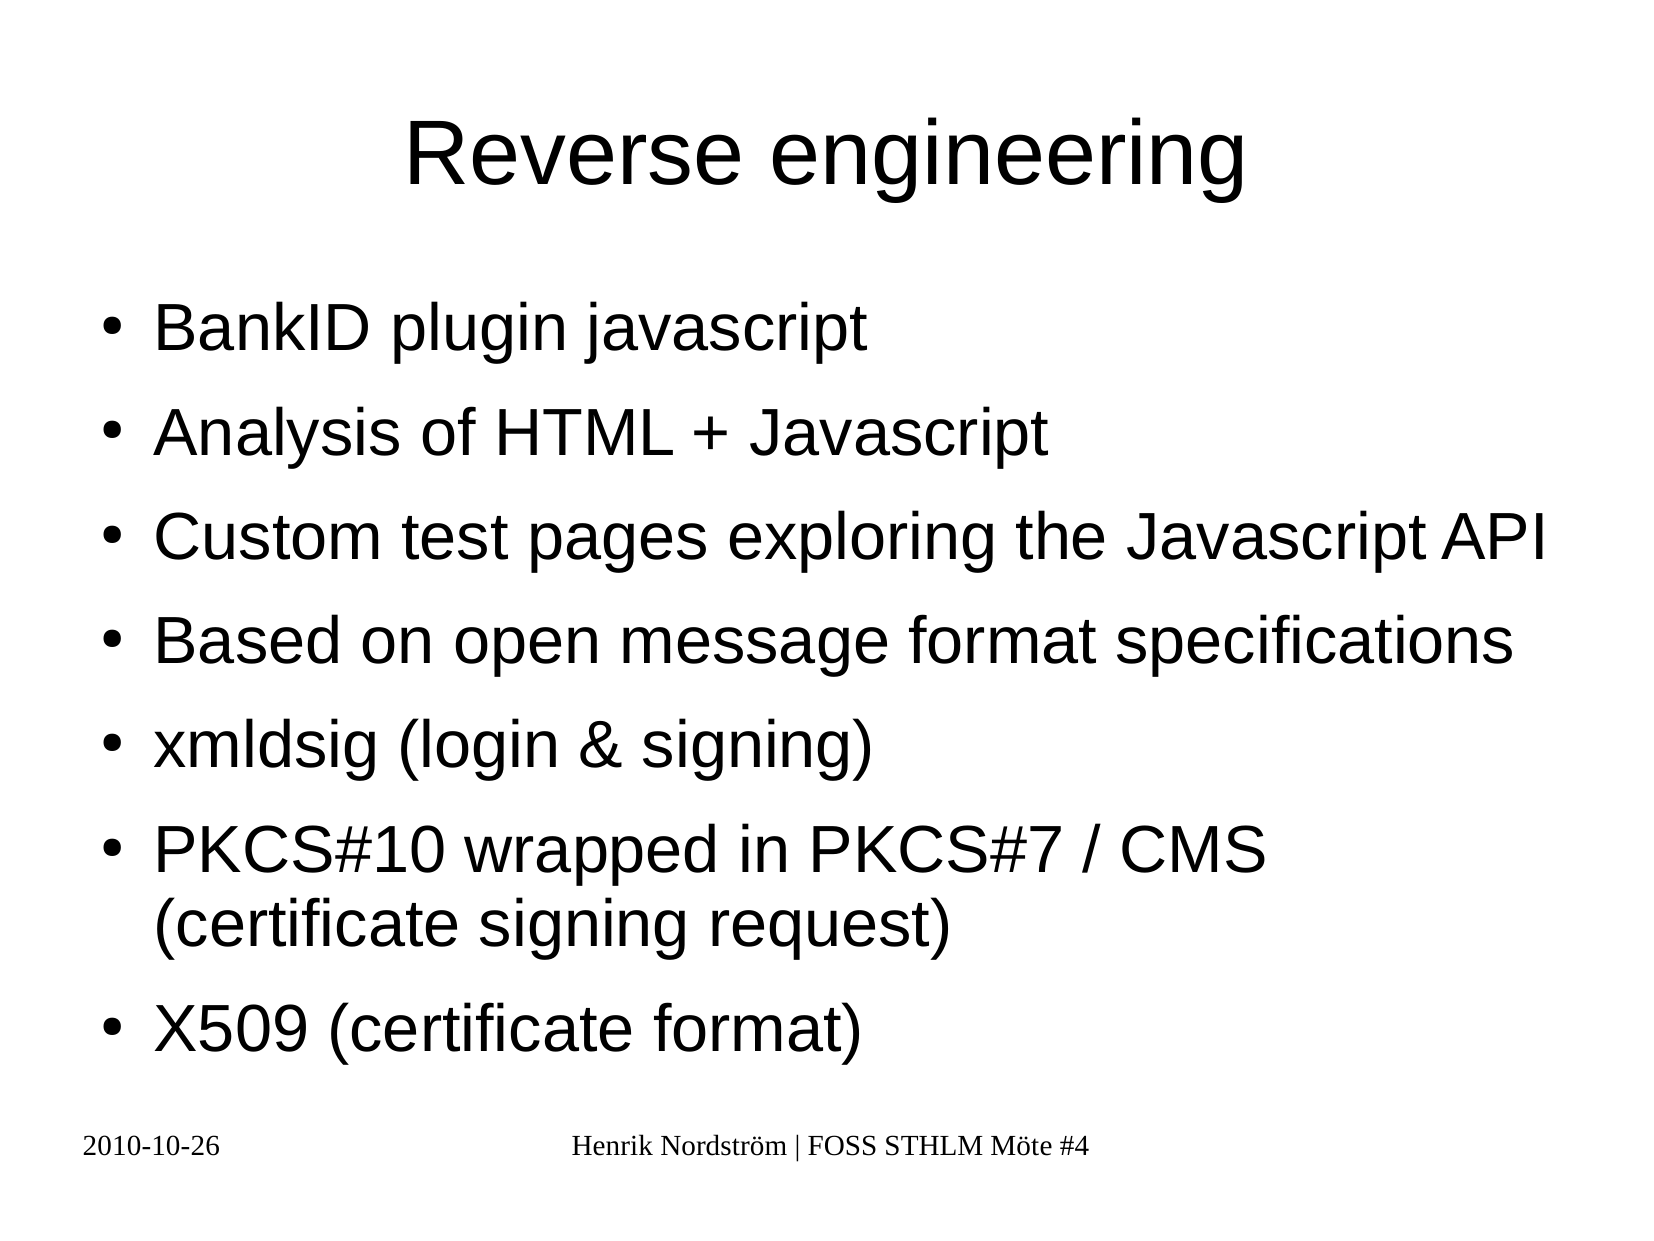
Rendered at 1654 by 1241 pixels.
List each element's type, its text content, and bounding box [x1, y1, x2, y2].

list BankID plugin javascript Analysis of HTML + Javascript Custom test pages exploring the Javascript API Based on open message format specifications xmldsig (login & signing) PKCS#10 wrapped in PKCS#7 / CMS (certificate signing request) X509 (certificate format) [82, 290, 1571, 1094]
title Reverse engineering [82, 56, 1571, 250]
